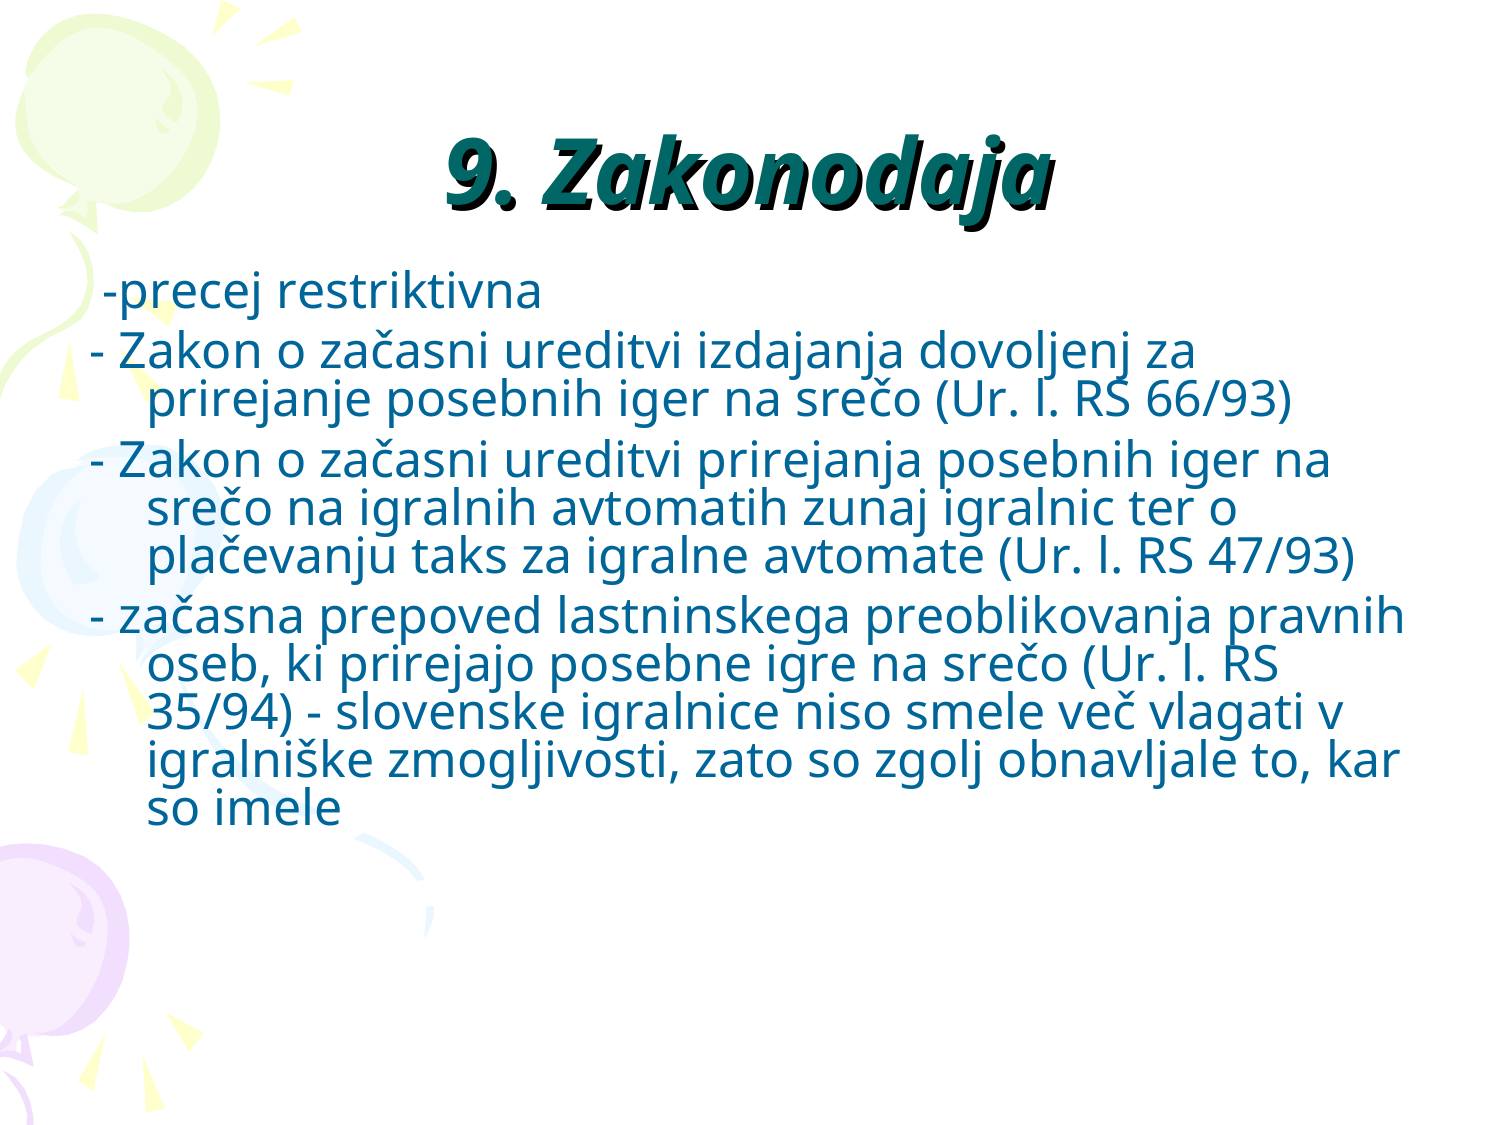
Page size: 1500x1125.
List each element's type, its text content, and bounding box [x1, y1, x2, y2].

list -precej restriktivna - Zakon o začasni ureditvi izdajanja dovoljenj za prirejanje posebnih iger na srečo (Ur. l. RS 66/93) - Zakon o začasni ureditvi prirejanja posebnih iger na srečo na igralnih avtomatih zunaj igralnic ter o plačevanju taks za igralne avtomate (Ur. l. RS 47/93) - začasna prepoved lastninskega preoblikovanja pravnih oseb, ki prirejajo posebne igre na srečo (Ur. l. RS 35/94) - slovenske igralnice niso smele več vlagati v igralniške zmogljivosti, zato so zgolj obnavljale to, kar so imele [75, 262, 1426, 994]
title 9. Zakonodaja [72, 16, 1426, 233]
